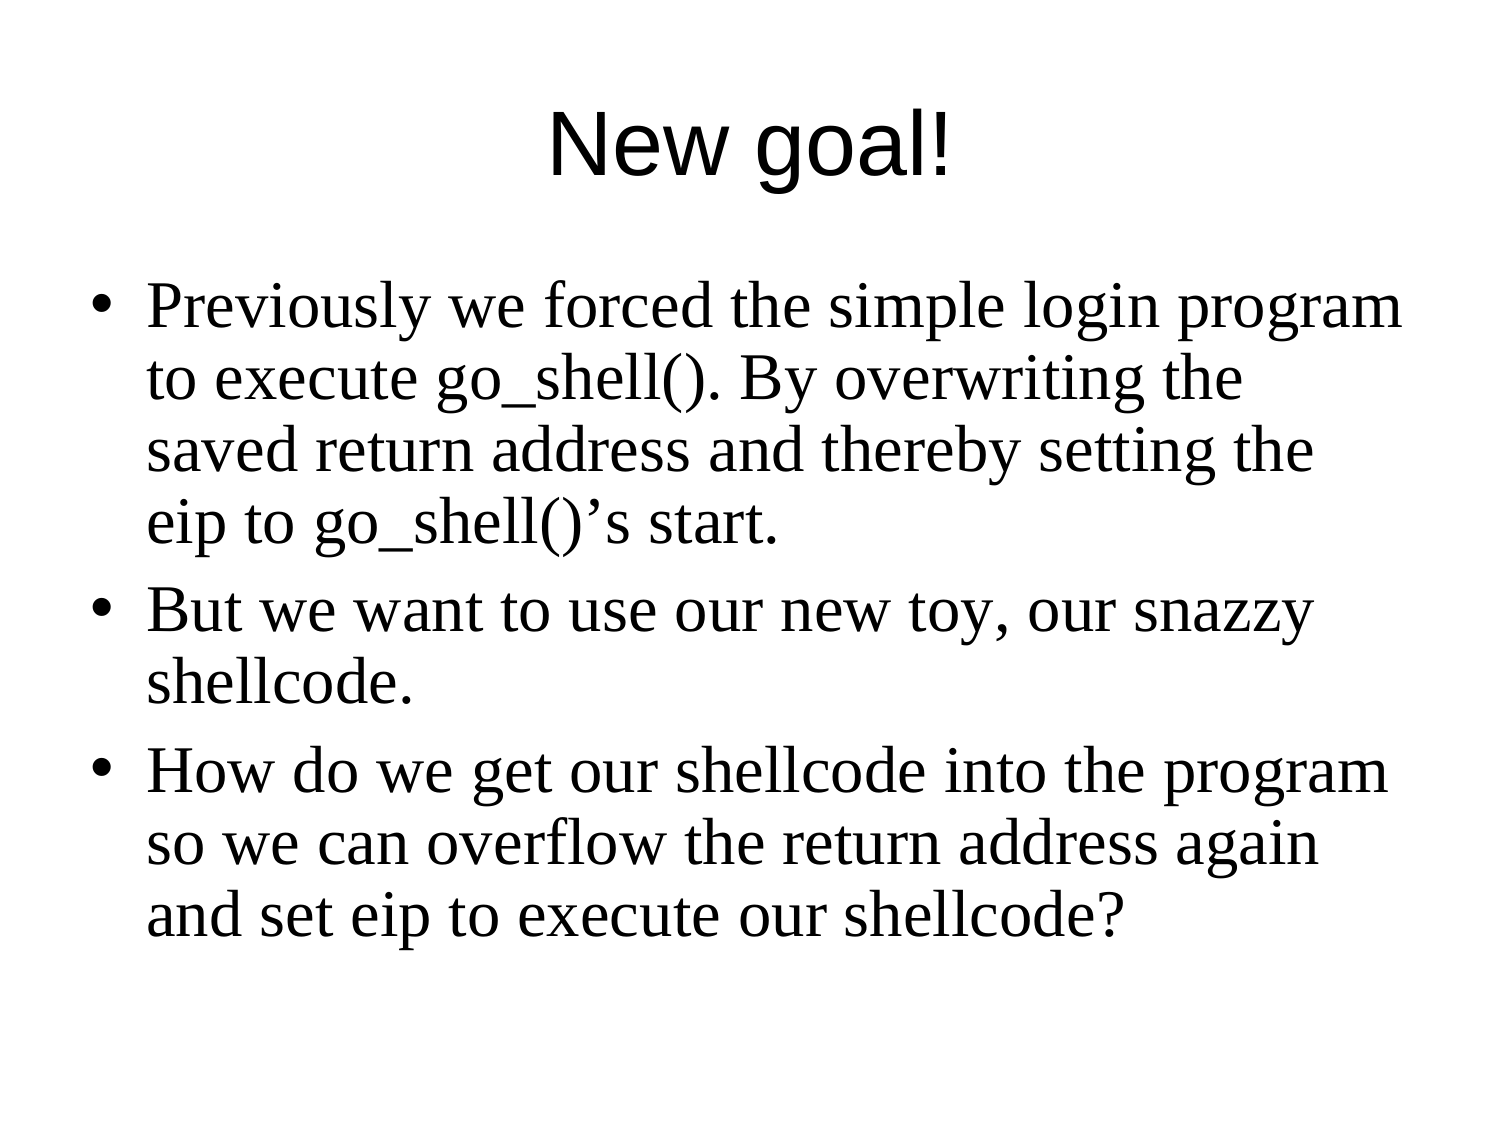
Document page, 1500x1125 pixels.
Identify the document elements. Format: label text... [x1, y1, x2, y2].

list Previously we forced the simple login program to execute go_shell(). By overwriting the saved return address and thereby setting the eip to go_shell()’s start. But we want to use our new toy, our snazzy shellcode. How do we get our shellcode into the program so we can overflow the return address again and set eip to execute our shellcode? [75, 262, 1426, 1050]
title New goal! [75, 45, 1426, 233]
